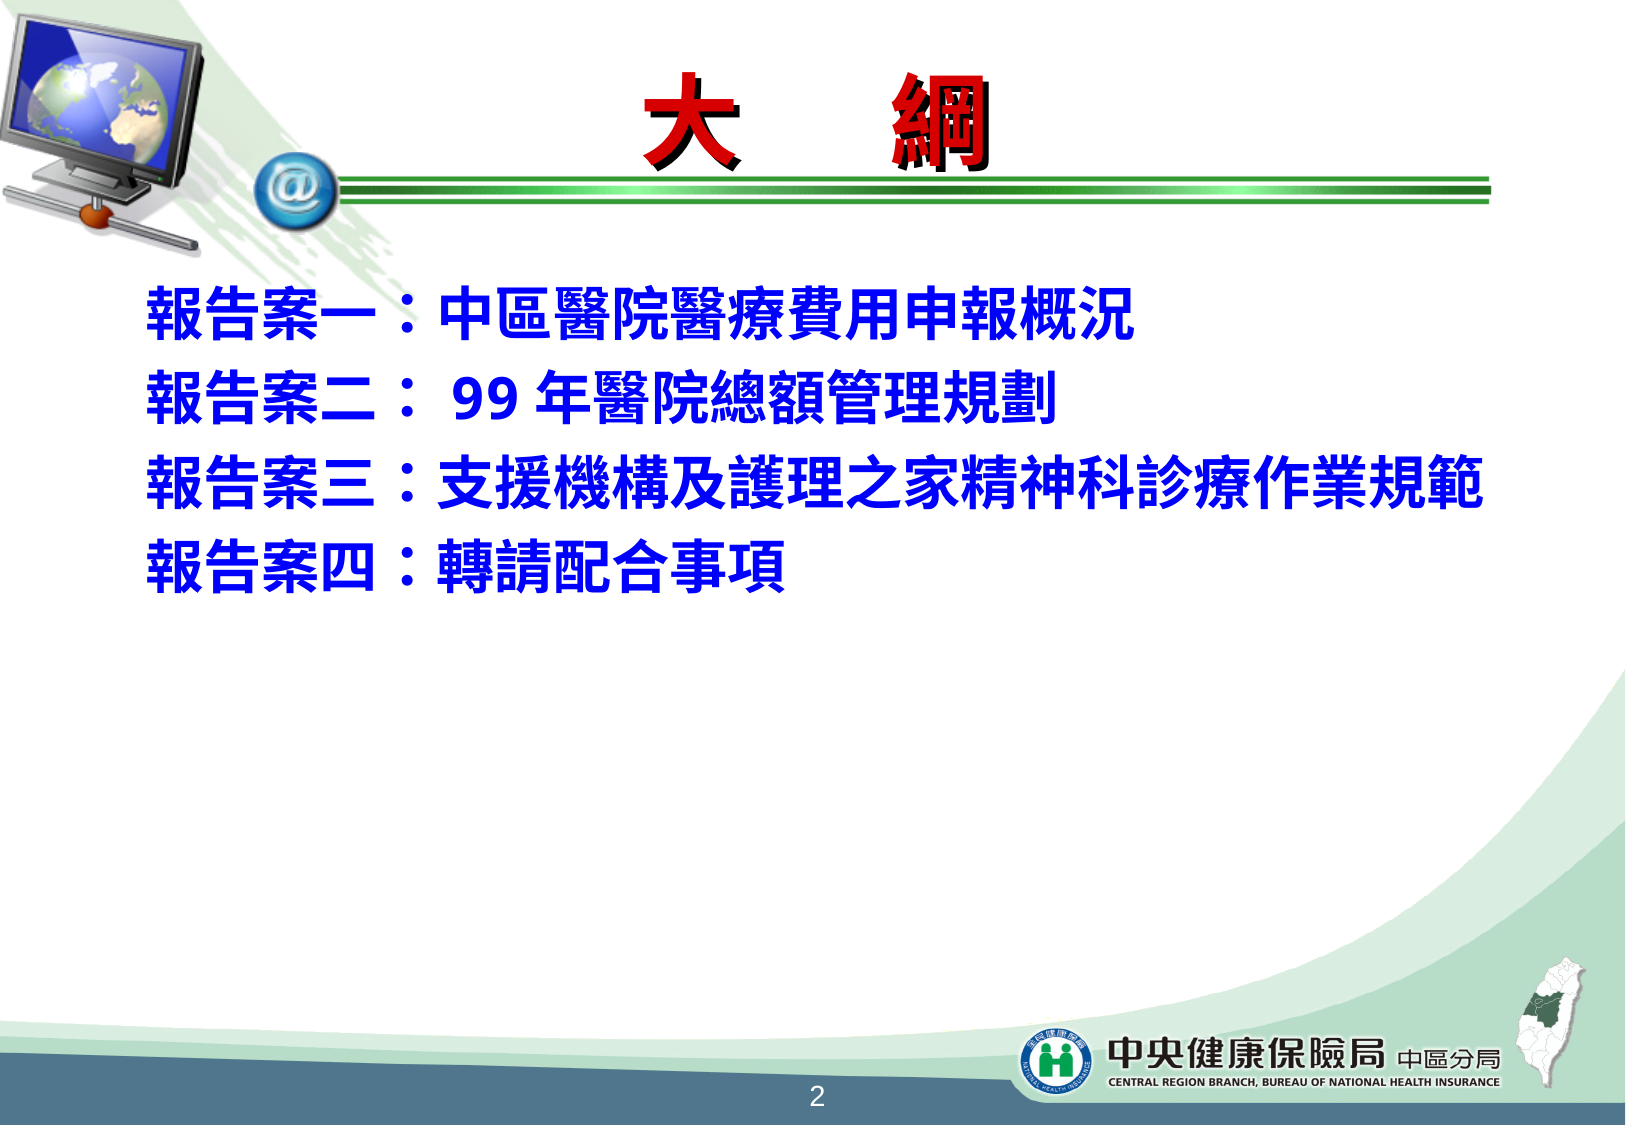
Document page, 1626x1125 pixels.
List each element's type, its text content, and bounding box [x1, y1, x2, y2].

title 大 綱 [85, 23, 1544, 211]
text_box [627, 1065, 1008, 1125]
list 報告案一：中區醫院醫療費用申報概況 報告案二：99年醫院總額管理規劃 報告案三：支援機構及護理之家精神科診療作業規範 報告案四：轉請配合事項 [74, 269, 1625, 983]
